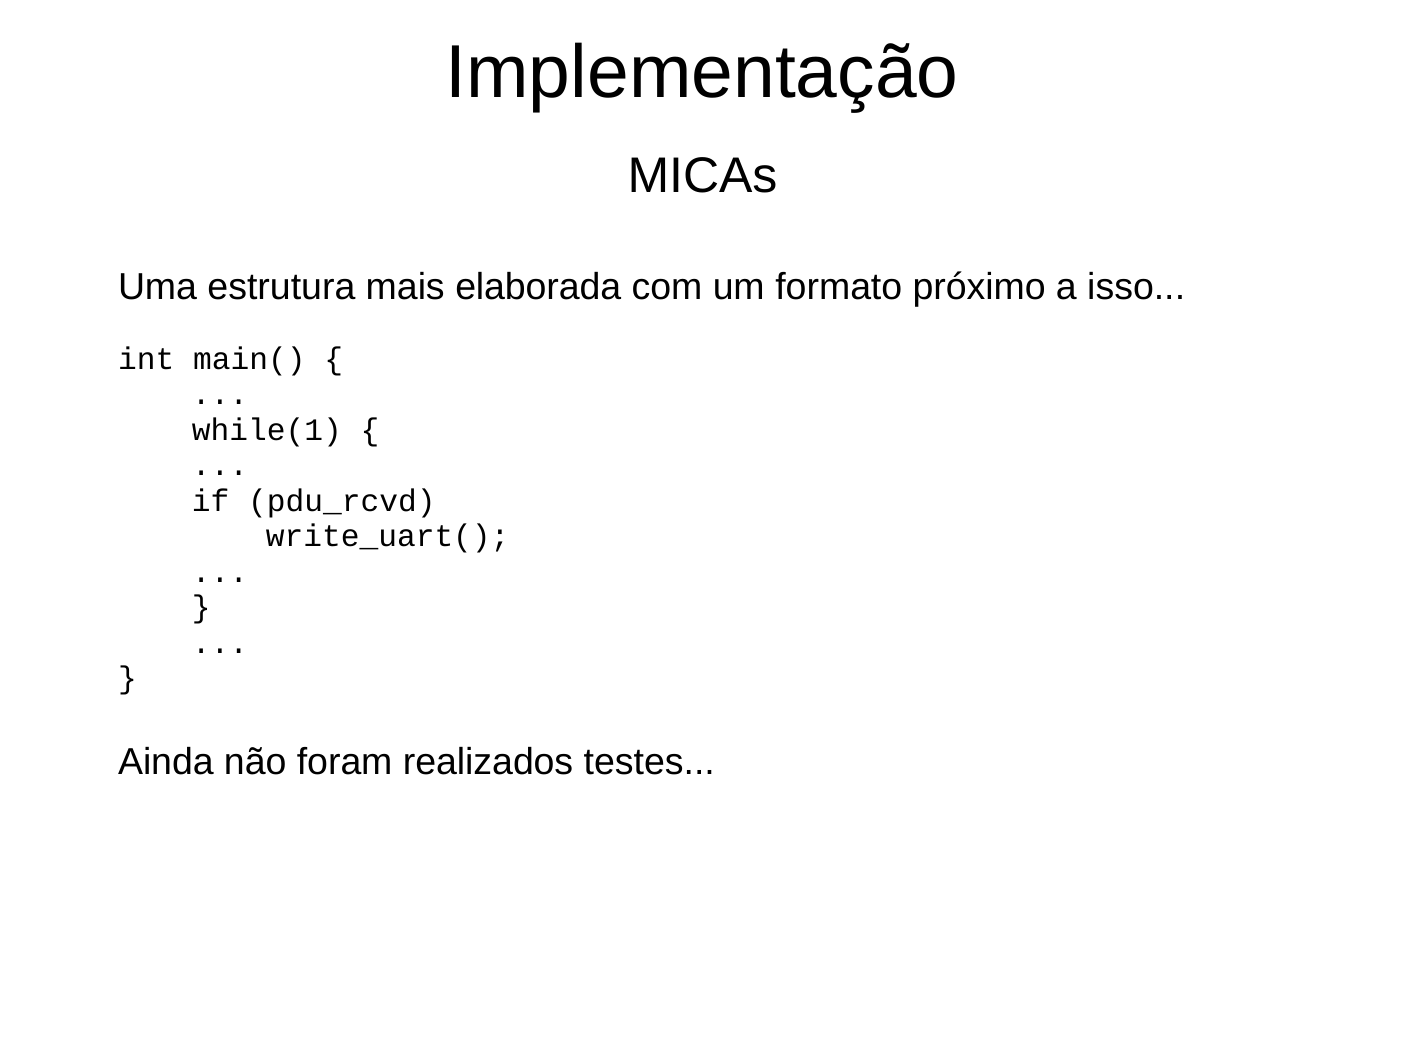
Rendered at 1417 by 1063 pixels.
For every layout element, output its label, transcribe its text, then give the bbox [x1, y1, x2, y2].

text_box Uma estrutura mais elaborada com um formato próximo a isso... int main() { ... while(1) { ... if (pdu_rcvd) write_uart(); ... } ... } Ainda não foram realizados testes... [118, 265, 1359, 863]
text_box Implementação [59, 29, 1359, 143]
text_box MICAs [59, 147, 1359, 224]
